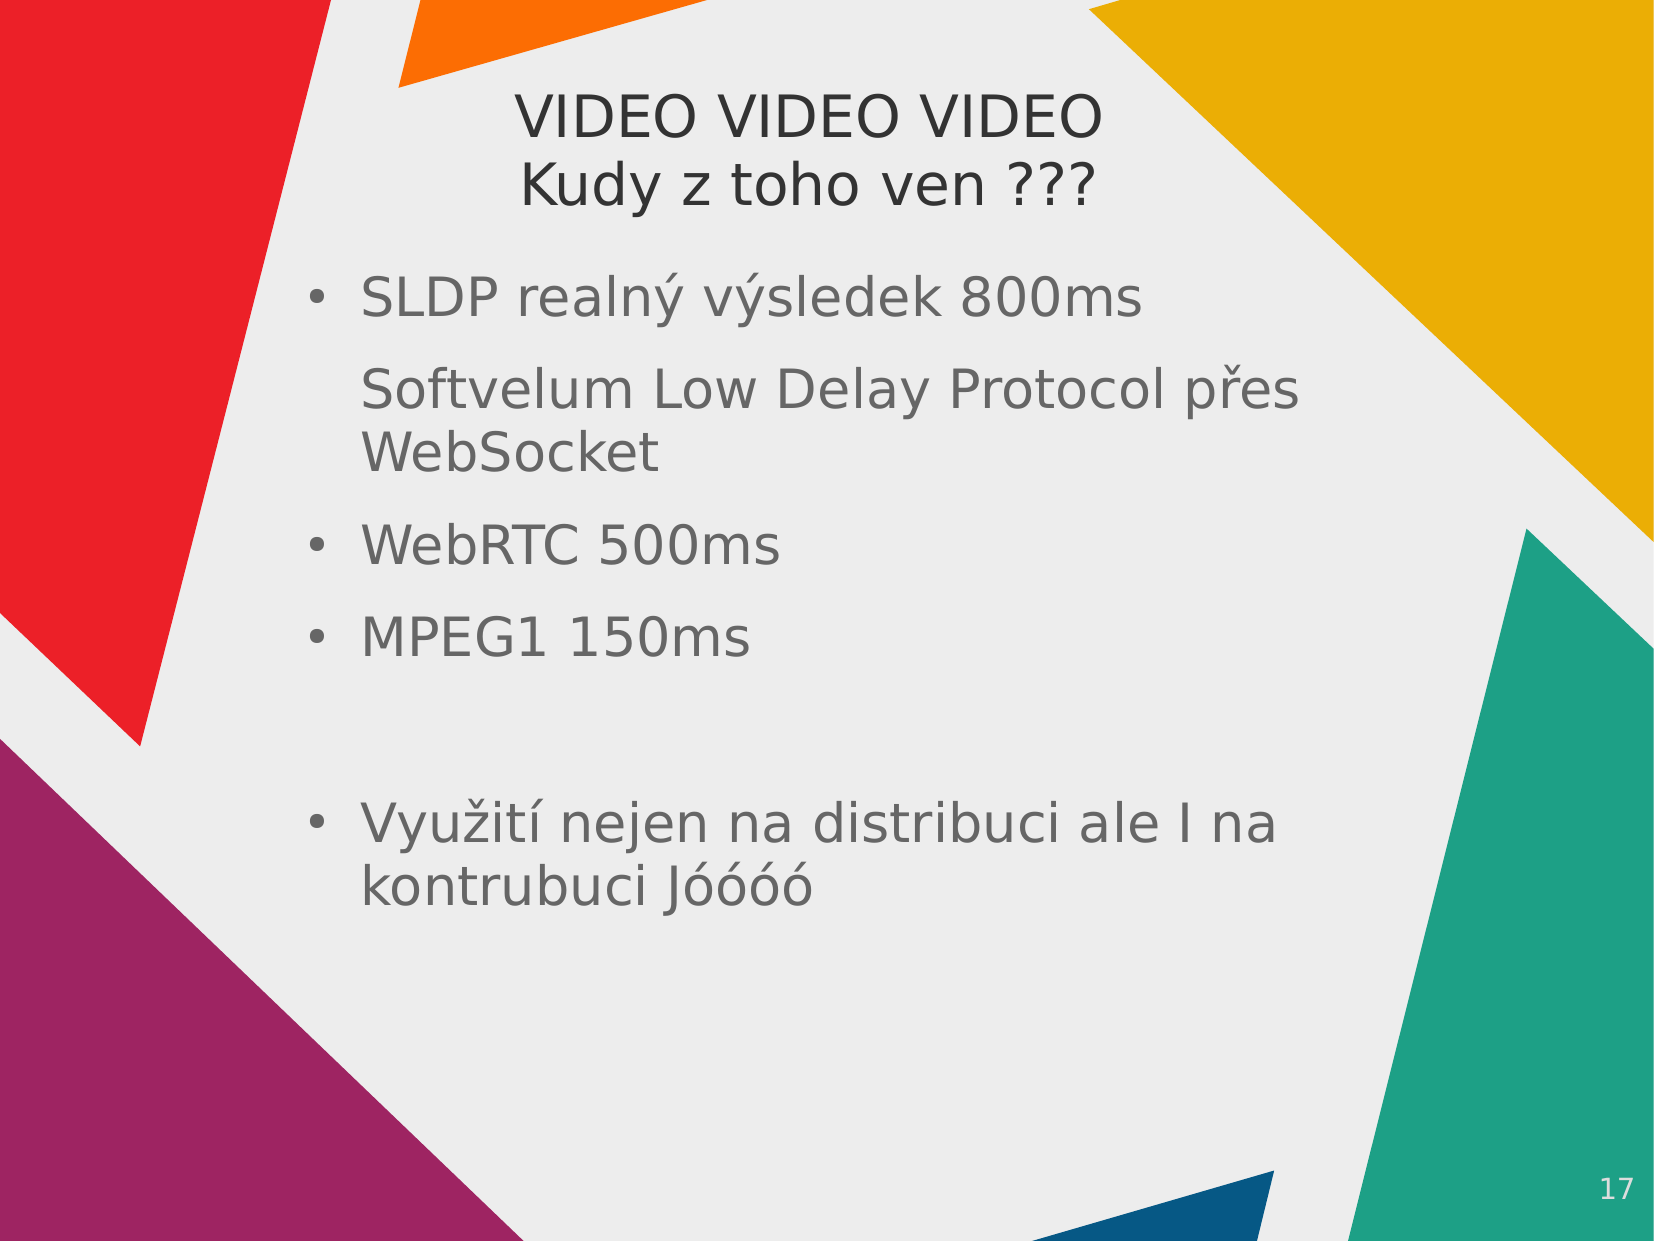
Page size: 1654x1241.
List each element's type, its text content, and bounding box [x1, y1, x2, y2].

title VIDEO VIDEO VIDEO Kudy z toho ven ??? [268, 47, 1351, 256]
list SLDP realný výsledek 800ms Softvelum Low Delay Protocol přes WebSocket WebRTC 500ms MPEG1 150ms Využití nejen na distribuci ale I na kontrubuci Jóóóó [289, 266, 1372, 1066]
